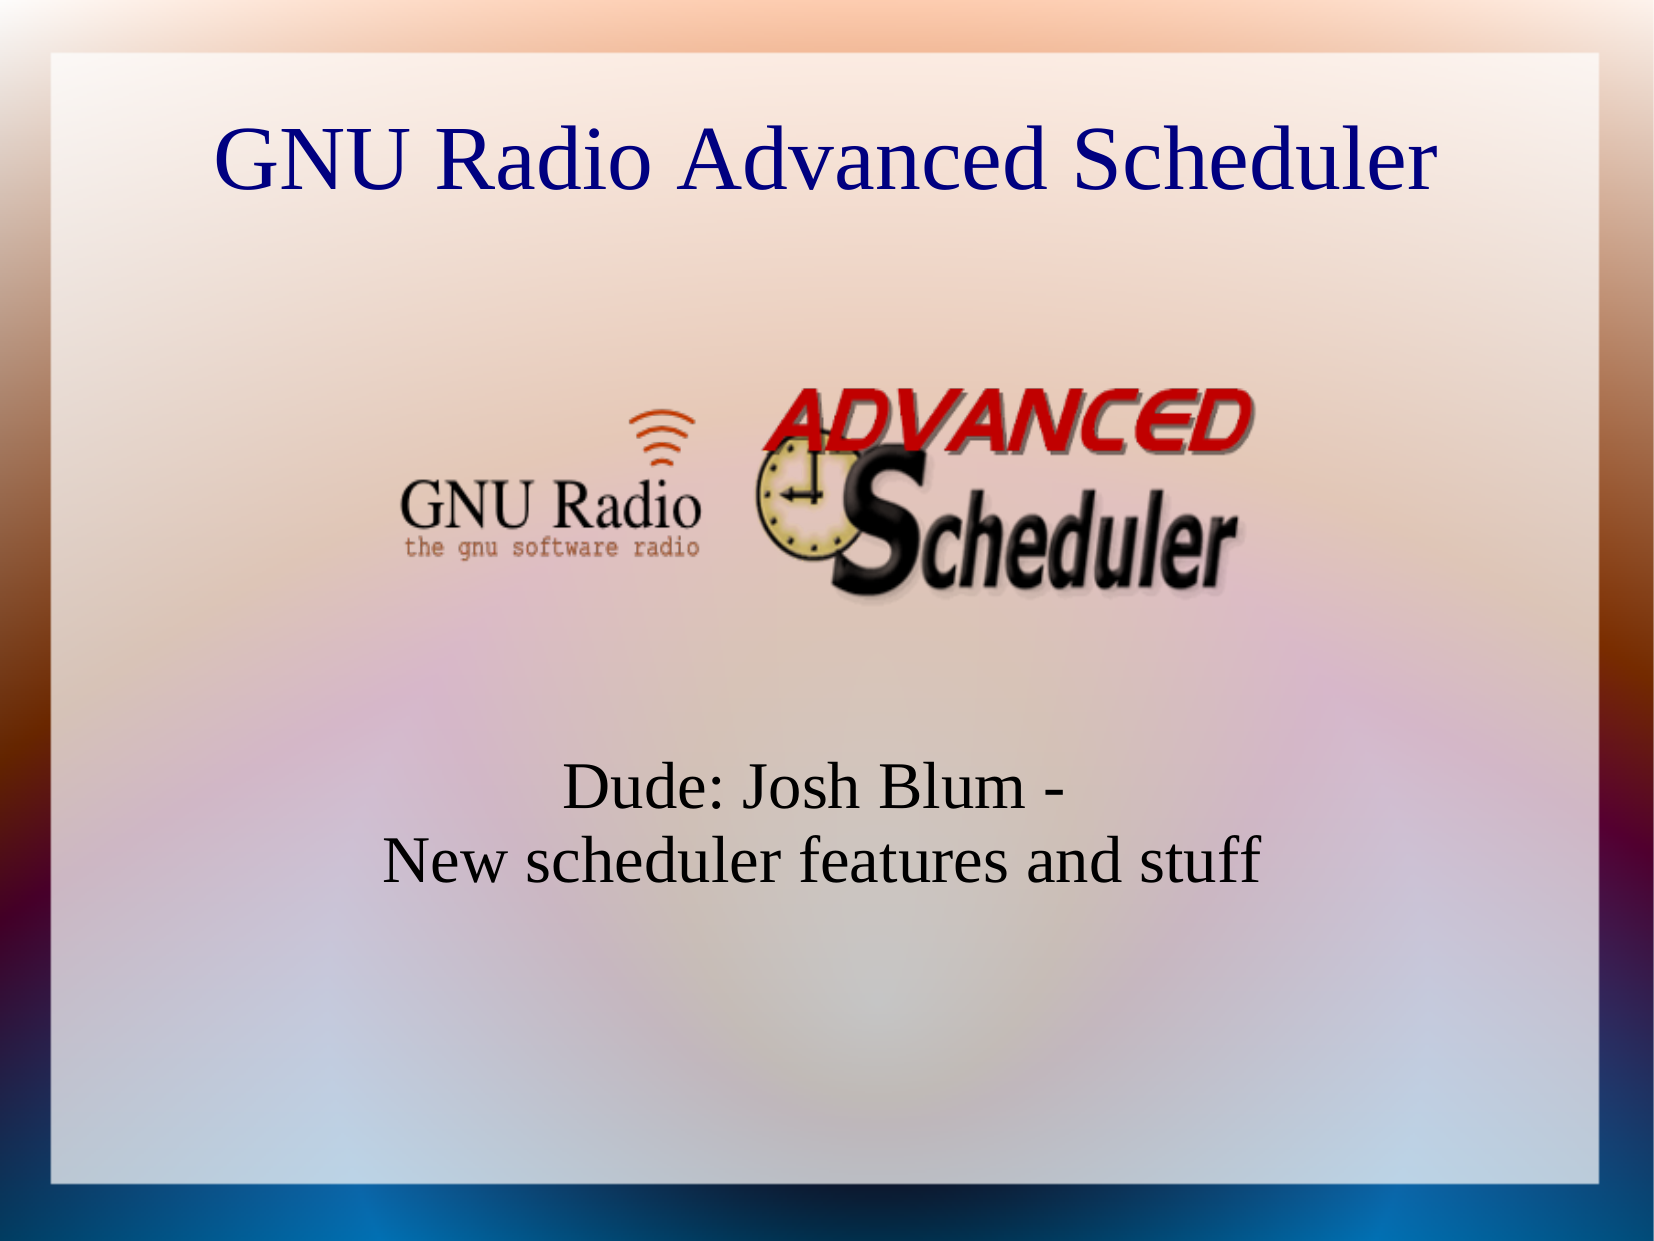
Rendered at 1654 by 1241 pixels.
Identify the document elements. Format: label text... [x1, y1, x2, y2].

subtitle Dude: Josh Blum - New scheduler features and stuff [60, 655, 1586, 991]
title GNU Radio Advanced Scheduler [82, 55, 1571, 263]
picture [0, 0, 1654, 1241]
